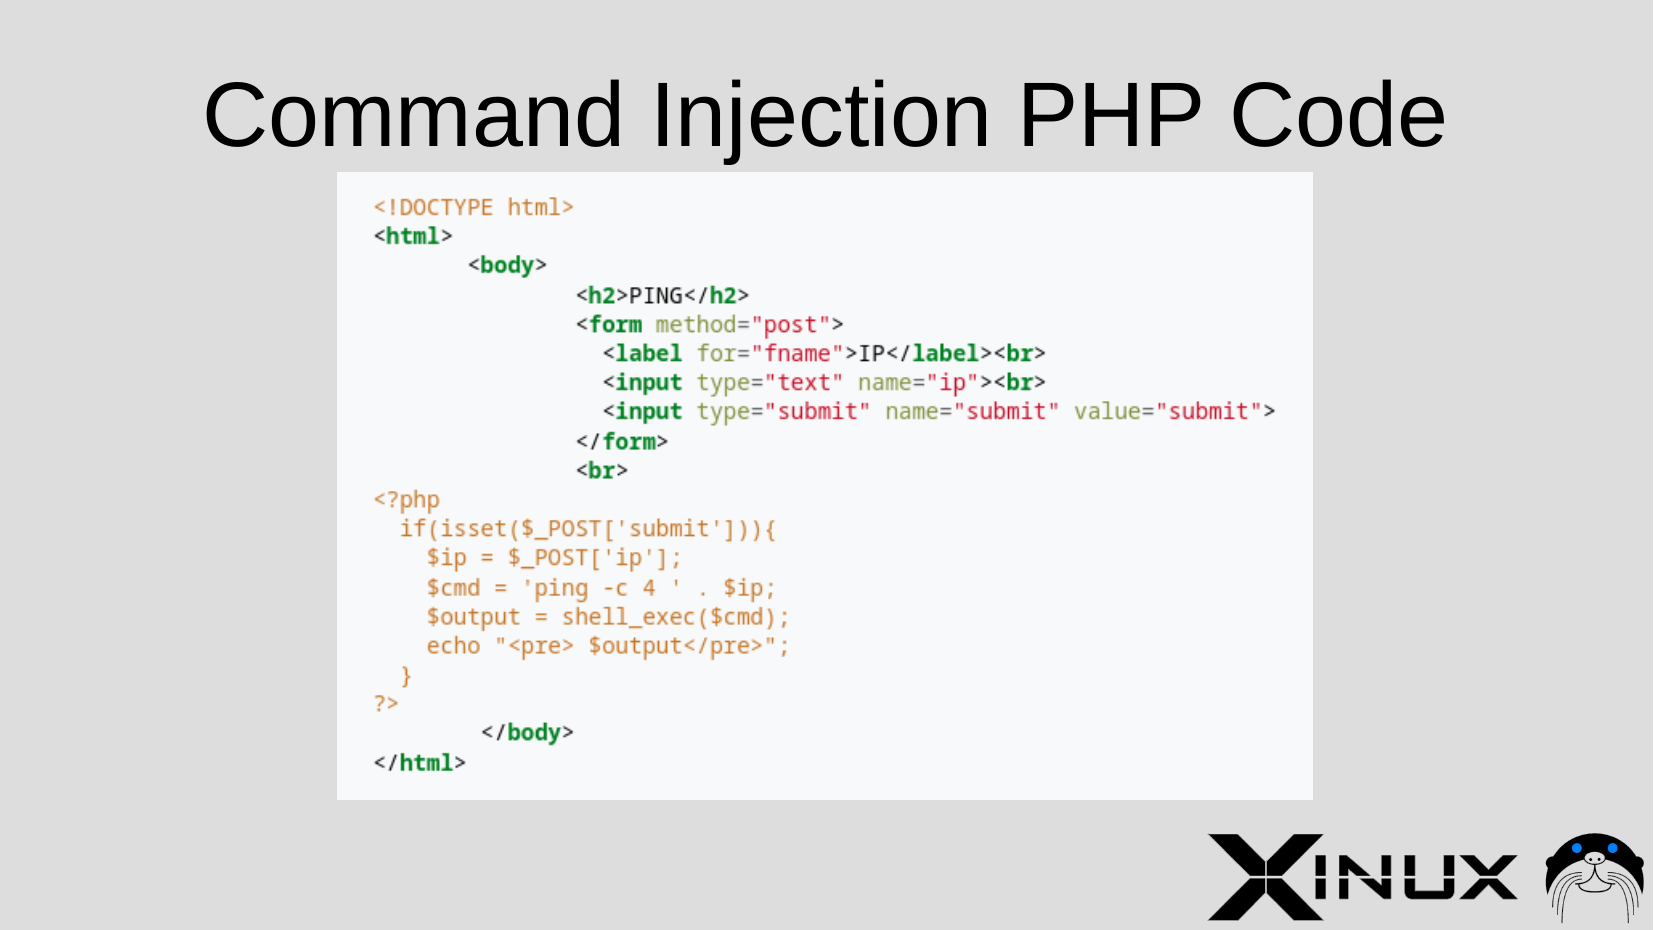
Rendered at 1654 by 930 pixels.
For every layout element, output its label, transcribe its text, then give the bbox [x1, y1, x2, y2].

title Command Injection PHP Code [82, 37, 1571, 193]
picture [337, 172, 1313, 800]
picture [1200, 824, 1650, 930]
